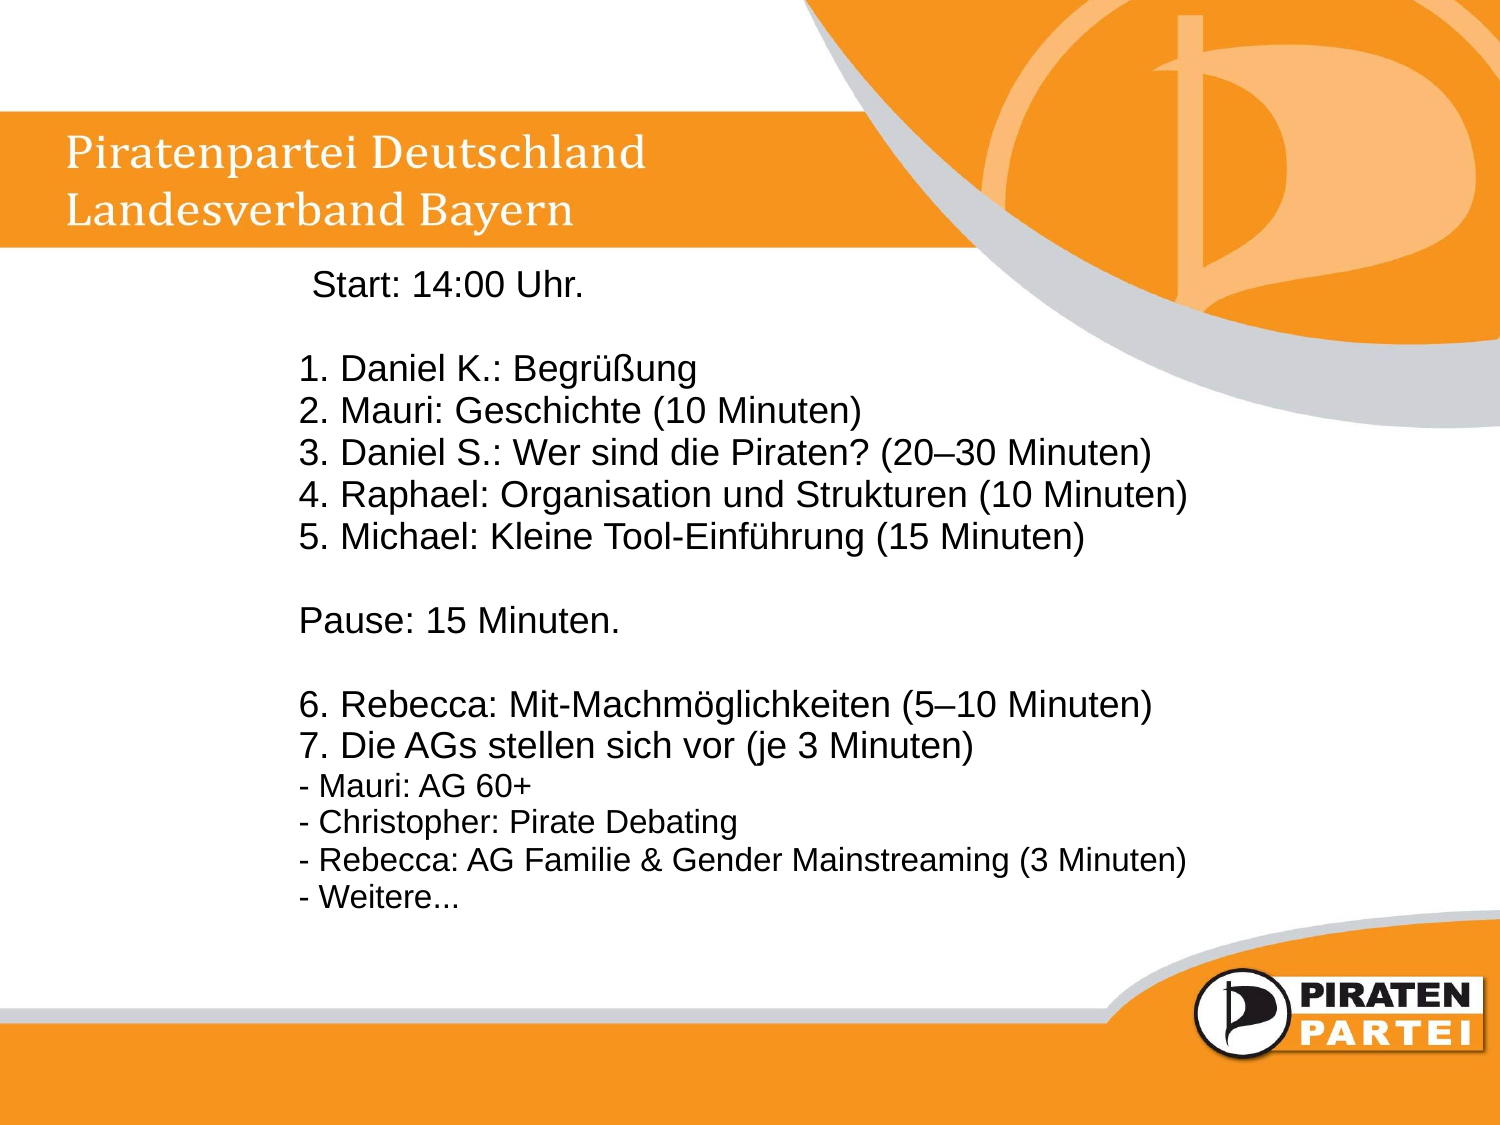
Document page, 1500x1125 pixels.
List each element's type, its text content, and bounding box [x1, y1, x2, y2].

text_box Start: 14:00 Uhr. 1. Daniel K.: Begrüßung 2. Mauri: Geschichte (10 Minuten) 3. Daniel S.: Wer sind die Piraten? (20–30 Minuten) 4. Raphael: Organisation und Strukturen (10 Minuten) 5. Michael: Kleine Tool-Einführung (15 Minuten) Pause: 15 Minuten. 6. Rebecca: Mit-Machmöglichkeiten (5–10 Minuten) 7. Die AGs stellen sich vor (je 3 Minuten) - Mauri: AG 60+ - Christopher: Pirate Debating - Rebecca: AG Familie & Gender Mainstreaming (3 Minuten) - Weitere... [283, 255, 1204, 923]
picture [0, 0, 1500, 1125]
